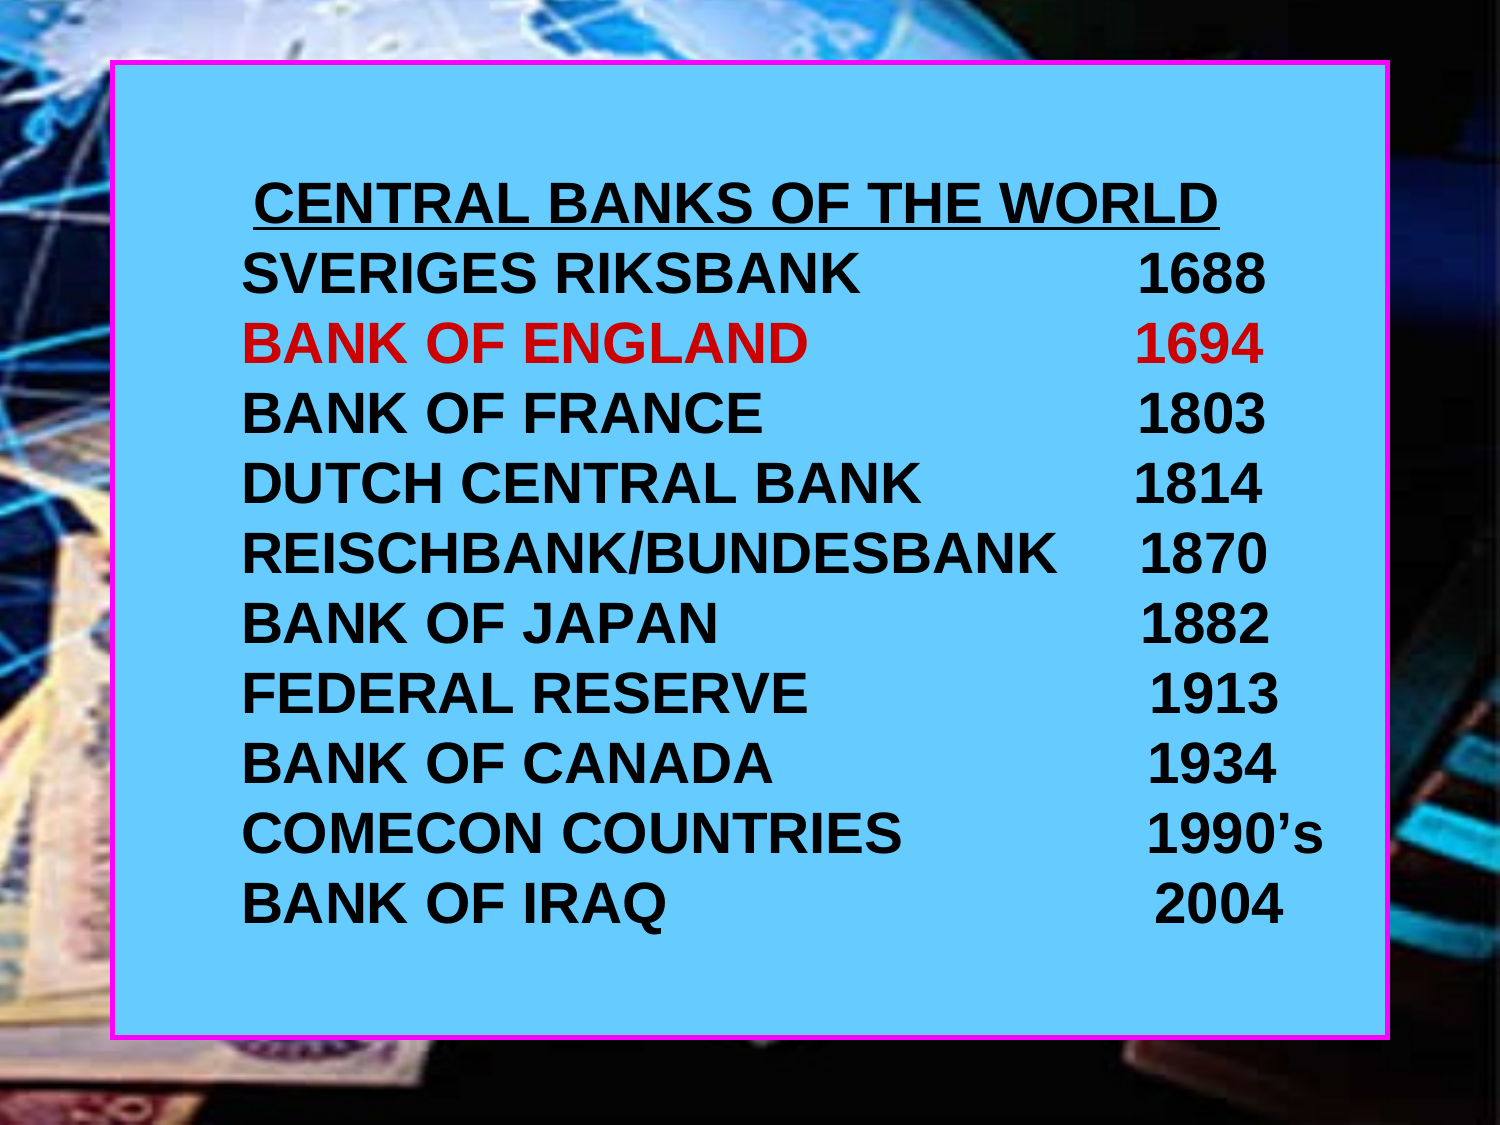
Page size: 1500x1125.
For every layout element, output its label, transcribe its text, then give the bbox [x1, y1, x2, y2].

list [0, 0, 1500, 1125]
text_box CENTRAL BANKS OF THE WORLD SVERIGES RIKSBANK 1688 BANK OF ENGLAND 1694 BANK OF FRANCE 1803 DUTCH CENTRAL BANK 1814 REISCHBANK/BUNDESBANK 1870 BANK OF JAPAN 1882 FEDERAL RESERVE 1913 BANK OF CANADA 1934 COMECON COUNTRIES 1990’s BANK OF IRAQ 2004 [112, 62, 1388, 1038]
